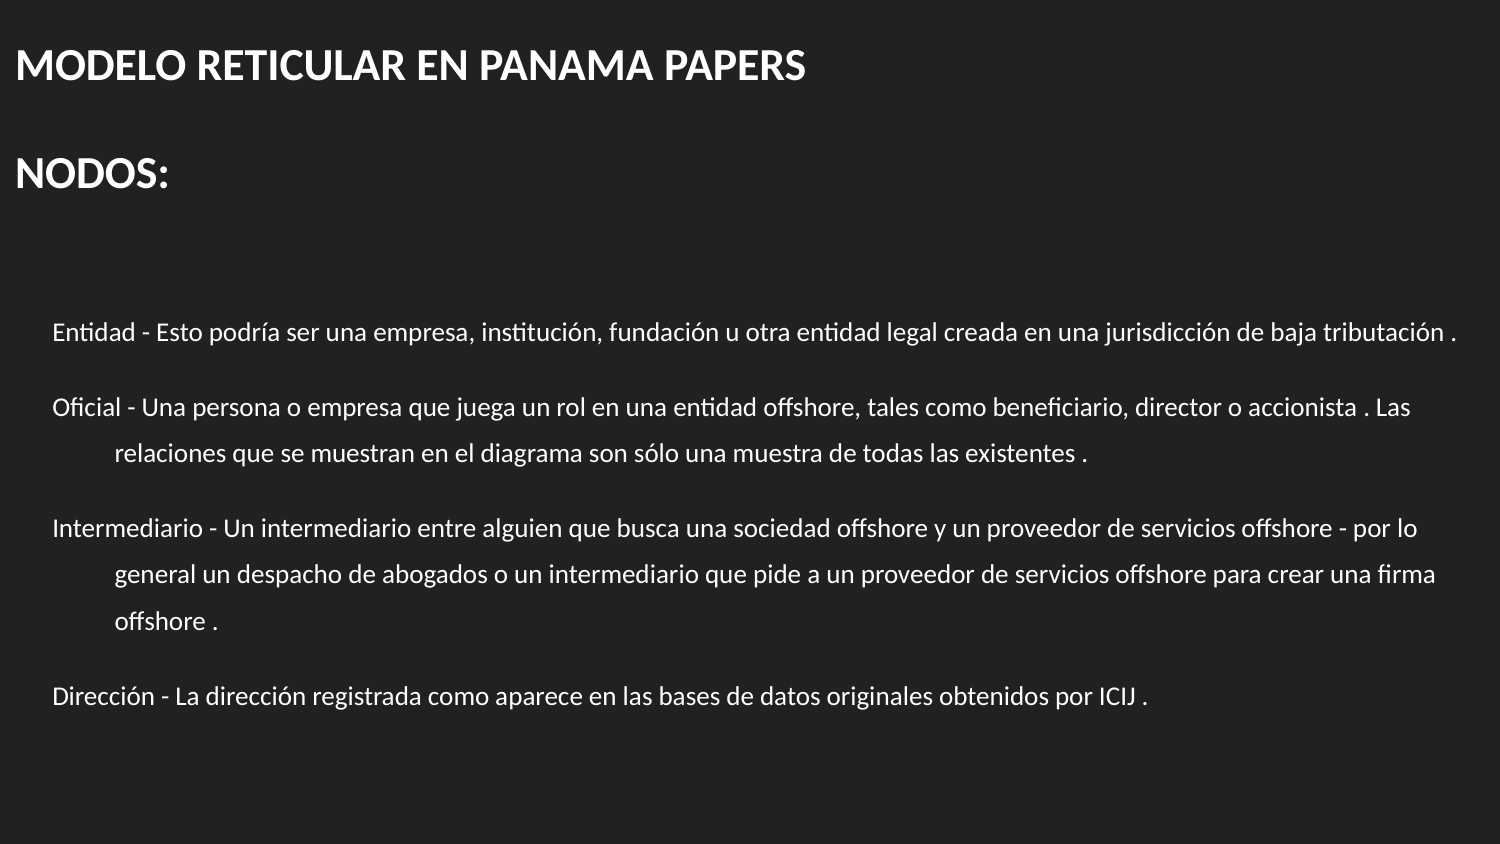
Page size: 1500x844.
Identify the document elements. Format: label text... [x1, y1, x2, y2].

text_box Entidad - Esto podría ser una empresa, institución, fundación u otra entidad legal creada en una jurisdicción de baja tributación . Oficial - Una persona o empresa que juega un rol en una entidad offshore, tales como beneficiario, director o accionista . Las relaciones que se muestran en el diagrama son sólo una muestra de todas las existentes . Intermediario - Un intermediario entre alguien que busca una sociedad offshore y un proveedor de servicios offshore - por lo general un despacho de abogados o un intermediario que pide a un proveedor de servicios offshore para crear una firma offshore . Dirección - La dirección registrada como aparece en las bases de datos originales obtenidos por ICIJ . [24, 216, 1476, 795]
text_box MODELO RETICULAR EN PANAMA PAPERS NODOS: [0, 26, 1137, 178]
